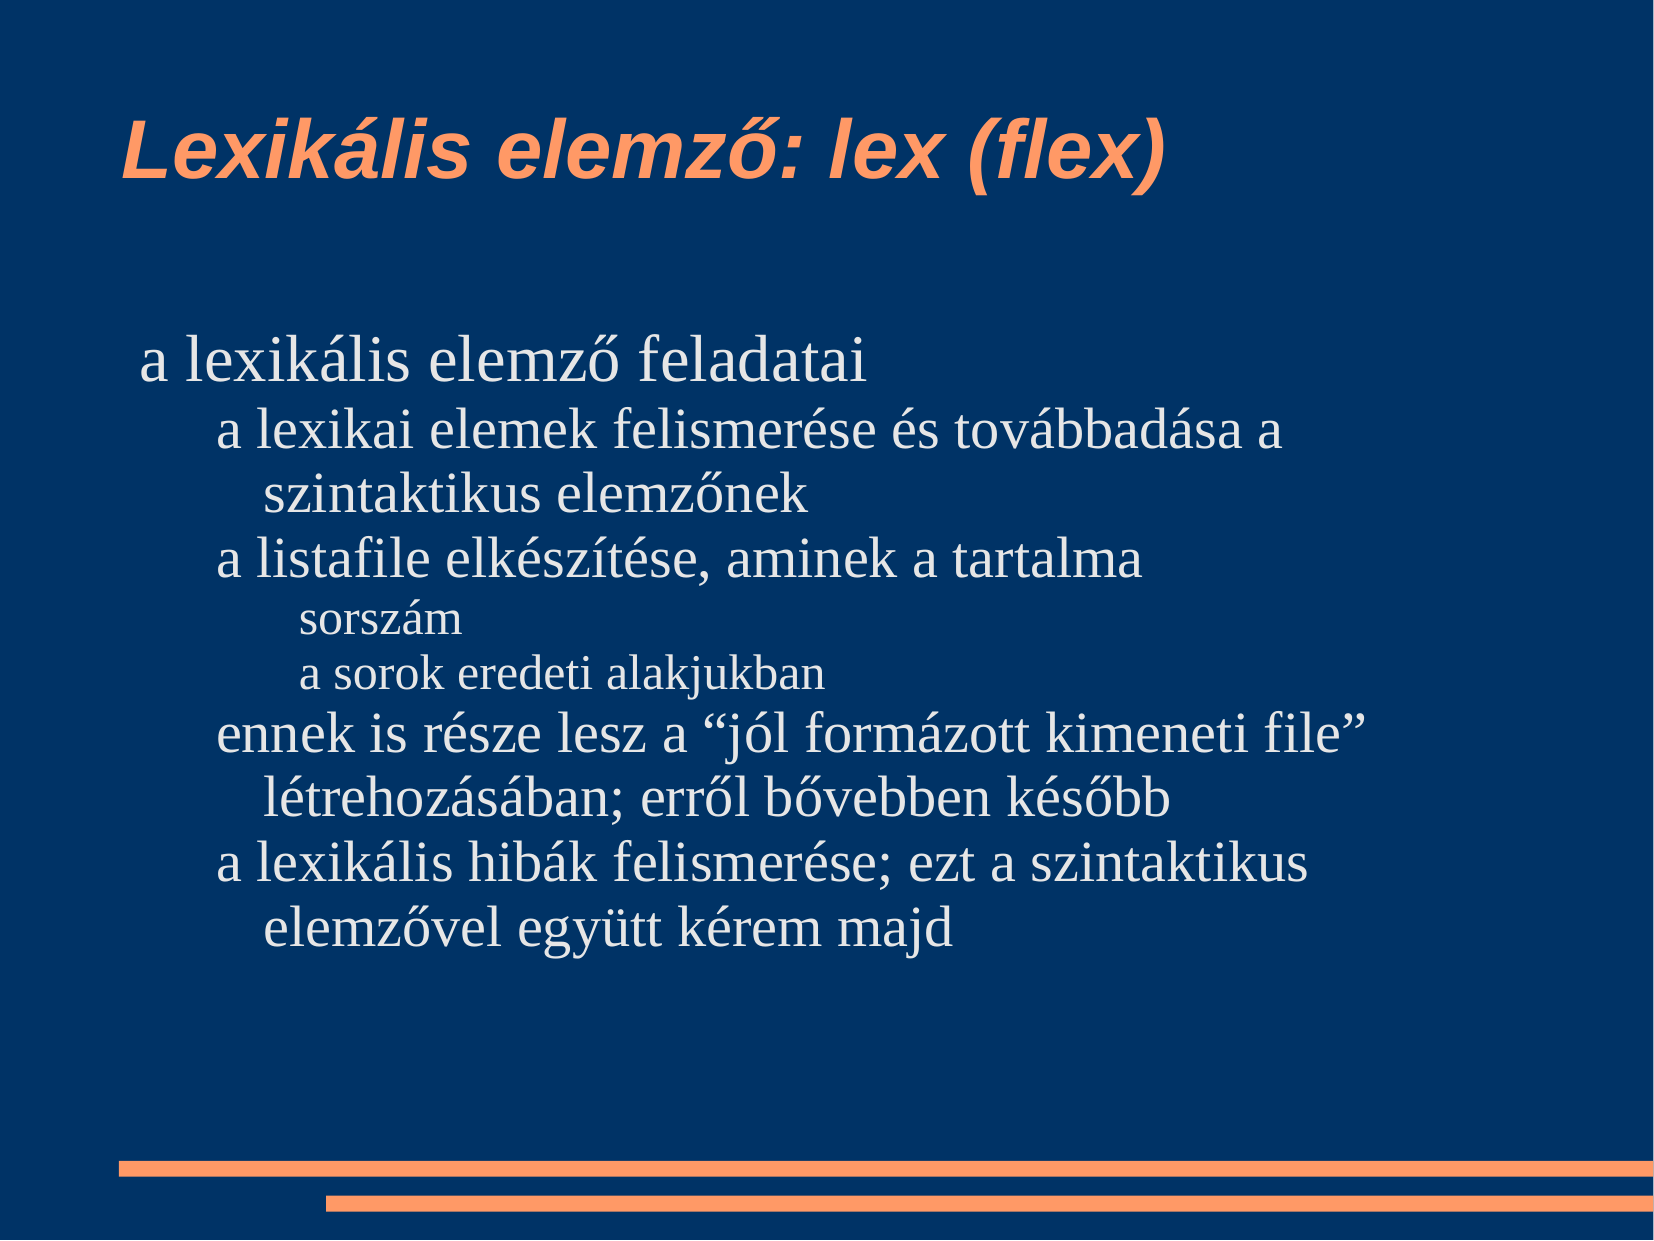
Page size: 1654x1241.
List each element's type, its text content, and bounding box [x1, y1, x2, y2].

title Lexikális elemző: lex (flex) [121, 46, 1534, 254]
list a lexikális elemző feladatai a lexikai elemek felismerése és továbbadása a szintaktikus elemzőnek a listafile elkészítése, aminek a tartalma sorszám a sorok eredeti alakjukban ennek is része lesz a “jól formázott kimeneti file” létrehozásában; erről bővebben később a lexikális hibák felismerése; ezt a szintaktikus elemzővel együtt kérem majd [121, 322, 1561, 1132]
